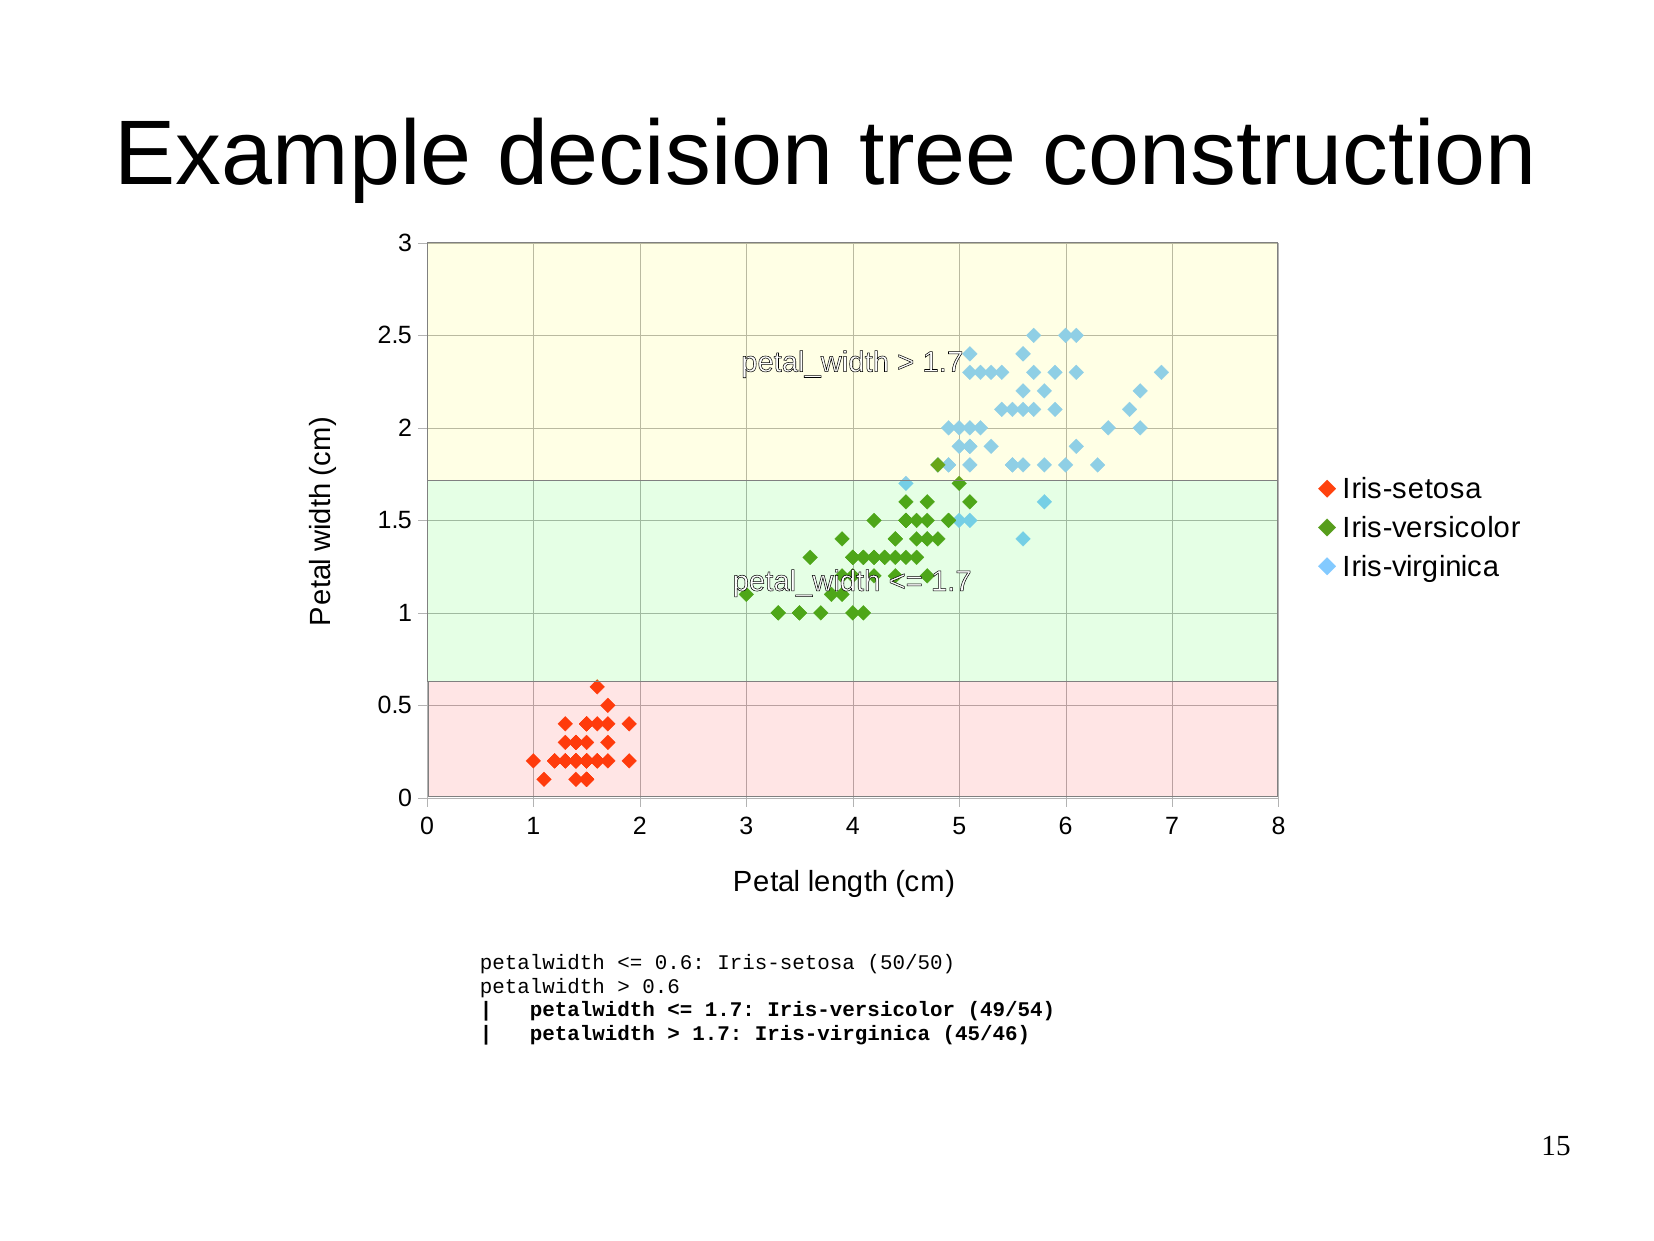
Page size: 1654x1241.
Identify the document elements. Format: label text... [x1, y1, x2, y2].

picture [377, 257, 1286, 840]
picture [727, 856, 961, 907]
text_box petalwidth <= 0.6: Iris-setosa (50/50) petalwidth > 0.6 | petalwidth <= 1.7: Iris-versicolor (49/54) | petalwidth > 1.7: Iris-virginica (45/46) [465, 945, 1186, 1078]
text_box petal_width > 1.7 [427, 242, 1278, 481]
title Example decision tree construction [82, 49, 1571, 257]
text_box [428, 682, 1278, 797]
text_box petal_width <= 1.7 [427, 481, 1278, 682]
picture [1308, 466, 1531, 589]
picture [294, 411, 346, 632]
